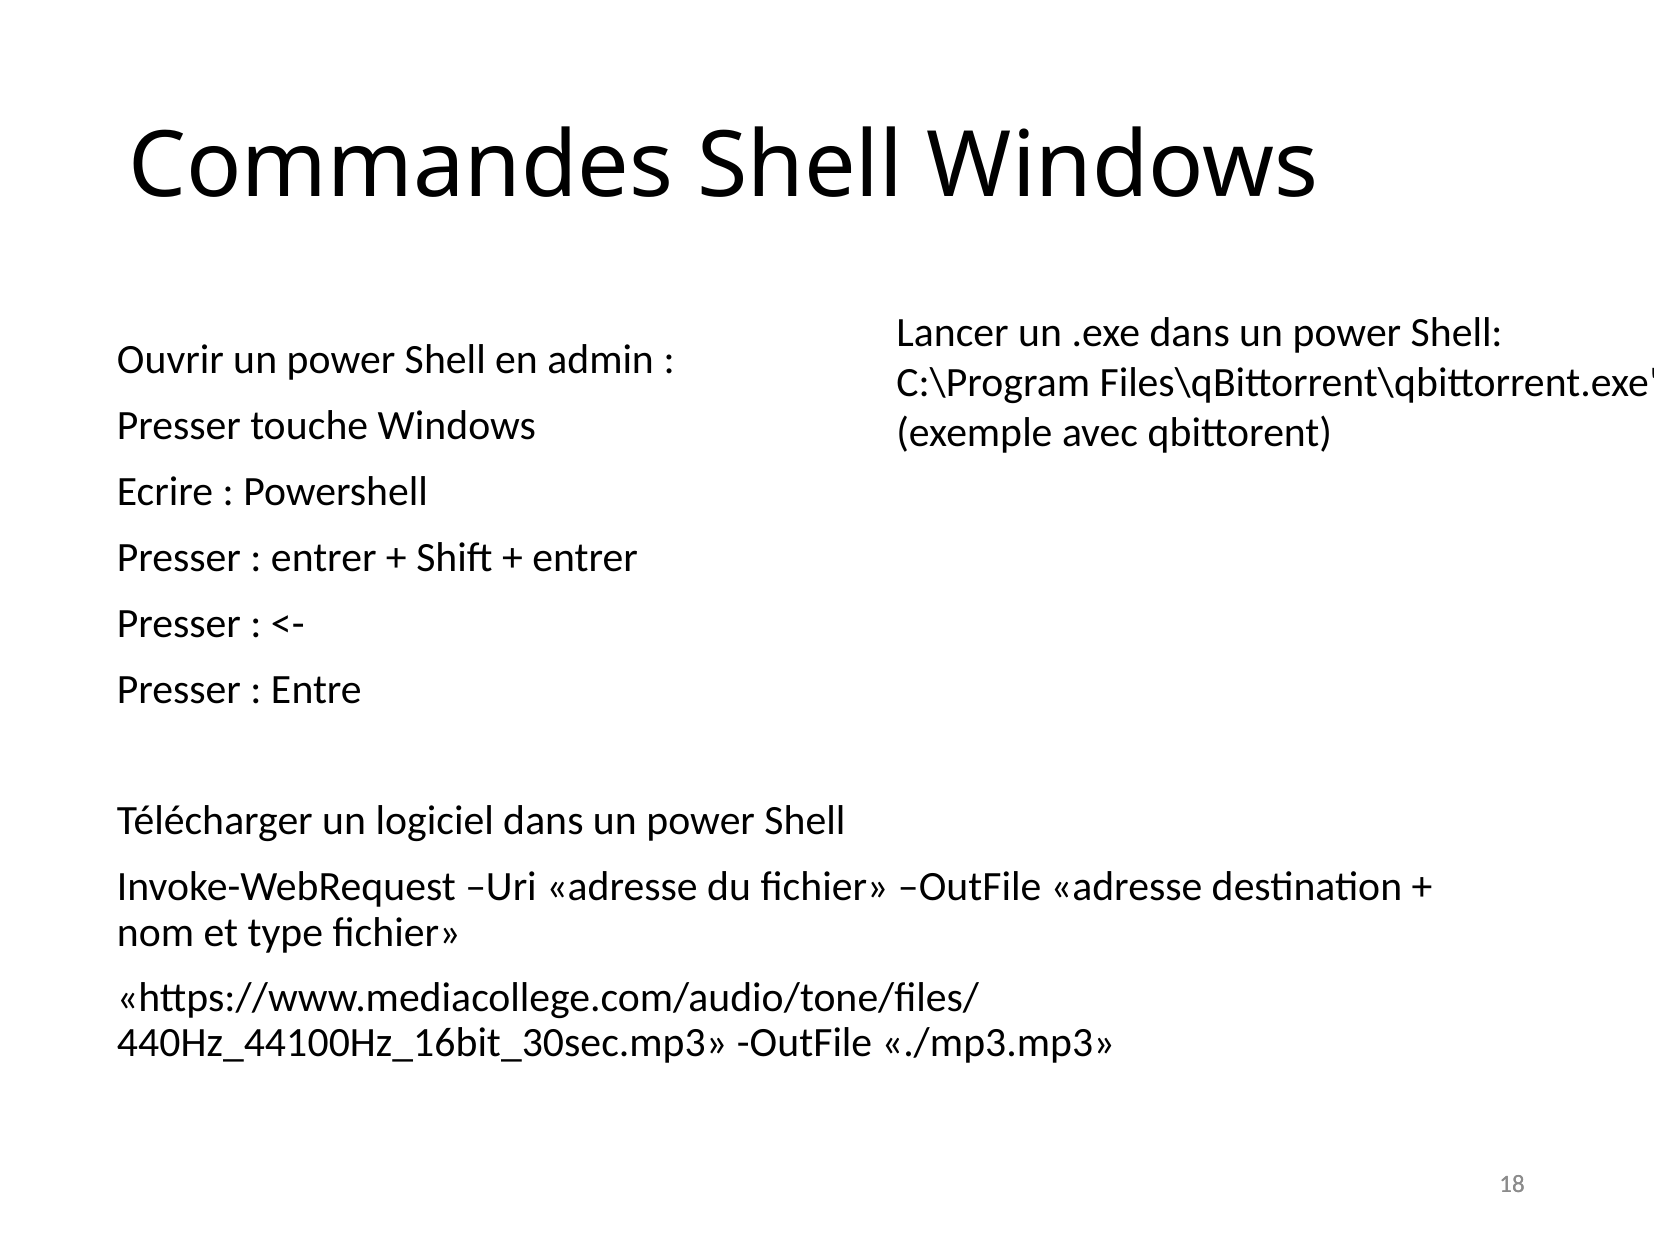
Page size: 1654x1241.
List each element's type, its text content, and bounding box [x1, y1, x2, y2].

slide_number <numéro> [1167, 1149, 1540, 1216]
title Commandes Shell Windows [113, 65, 1540, 268]
list Ouvrir un power Shell en admin : Presser touche Windows Ecrire : Powershell Presser : entrer + Shift + entrer Presser : <- Presser : Entre Télécharger un logiciel dans un power Shell Invoke-WebRequest –Uri «adresse du fichier» –OutFile «adresse destination + nom et type fichier» «https://www.mediacollege.com/audio/tone/files/440Hz_44100Hz_16bit_30sec.mp3» -OutFile «./mp3.mp3» [101, 330, 1528, 1117]
text_box Lancer un .exe dans un power Shell: C:\Program Files\qBittorrent\qbittorrent.exe" (exemple avec qbittorent) [881, 297, 1654, 513]
